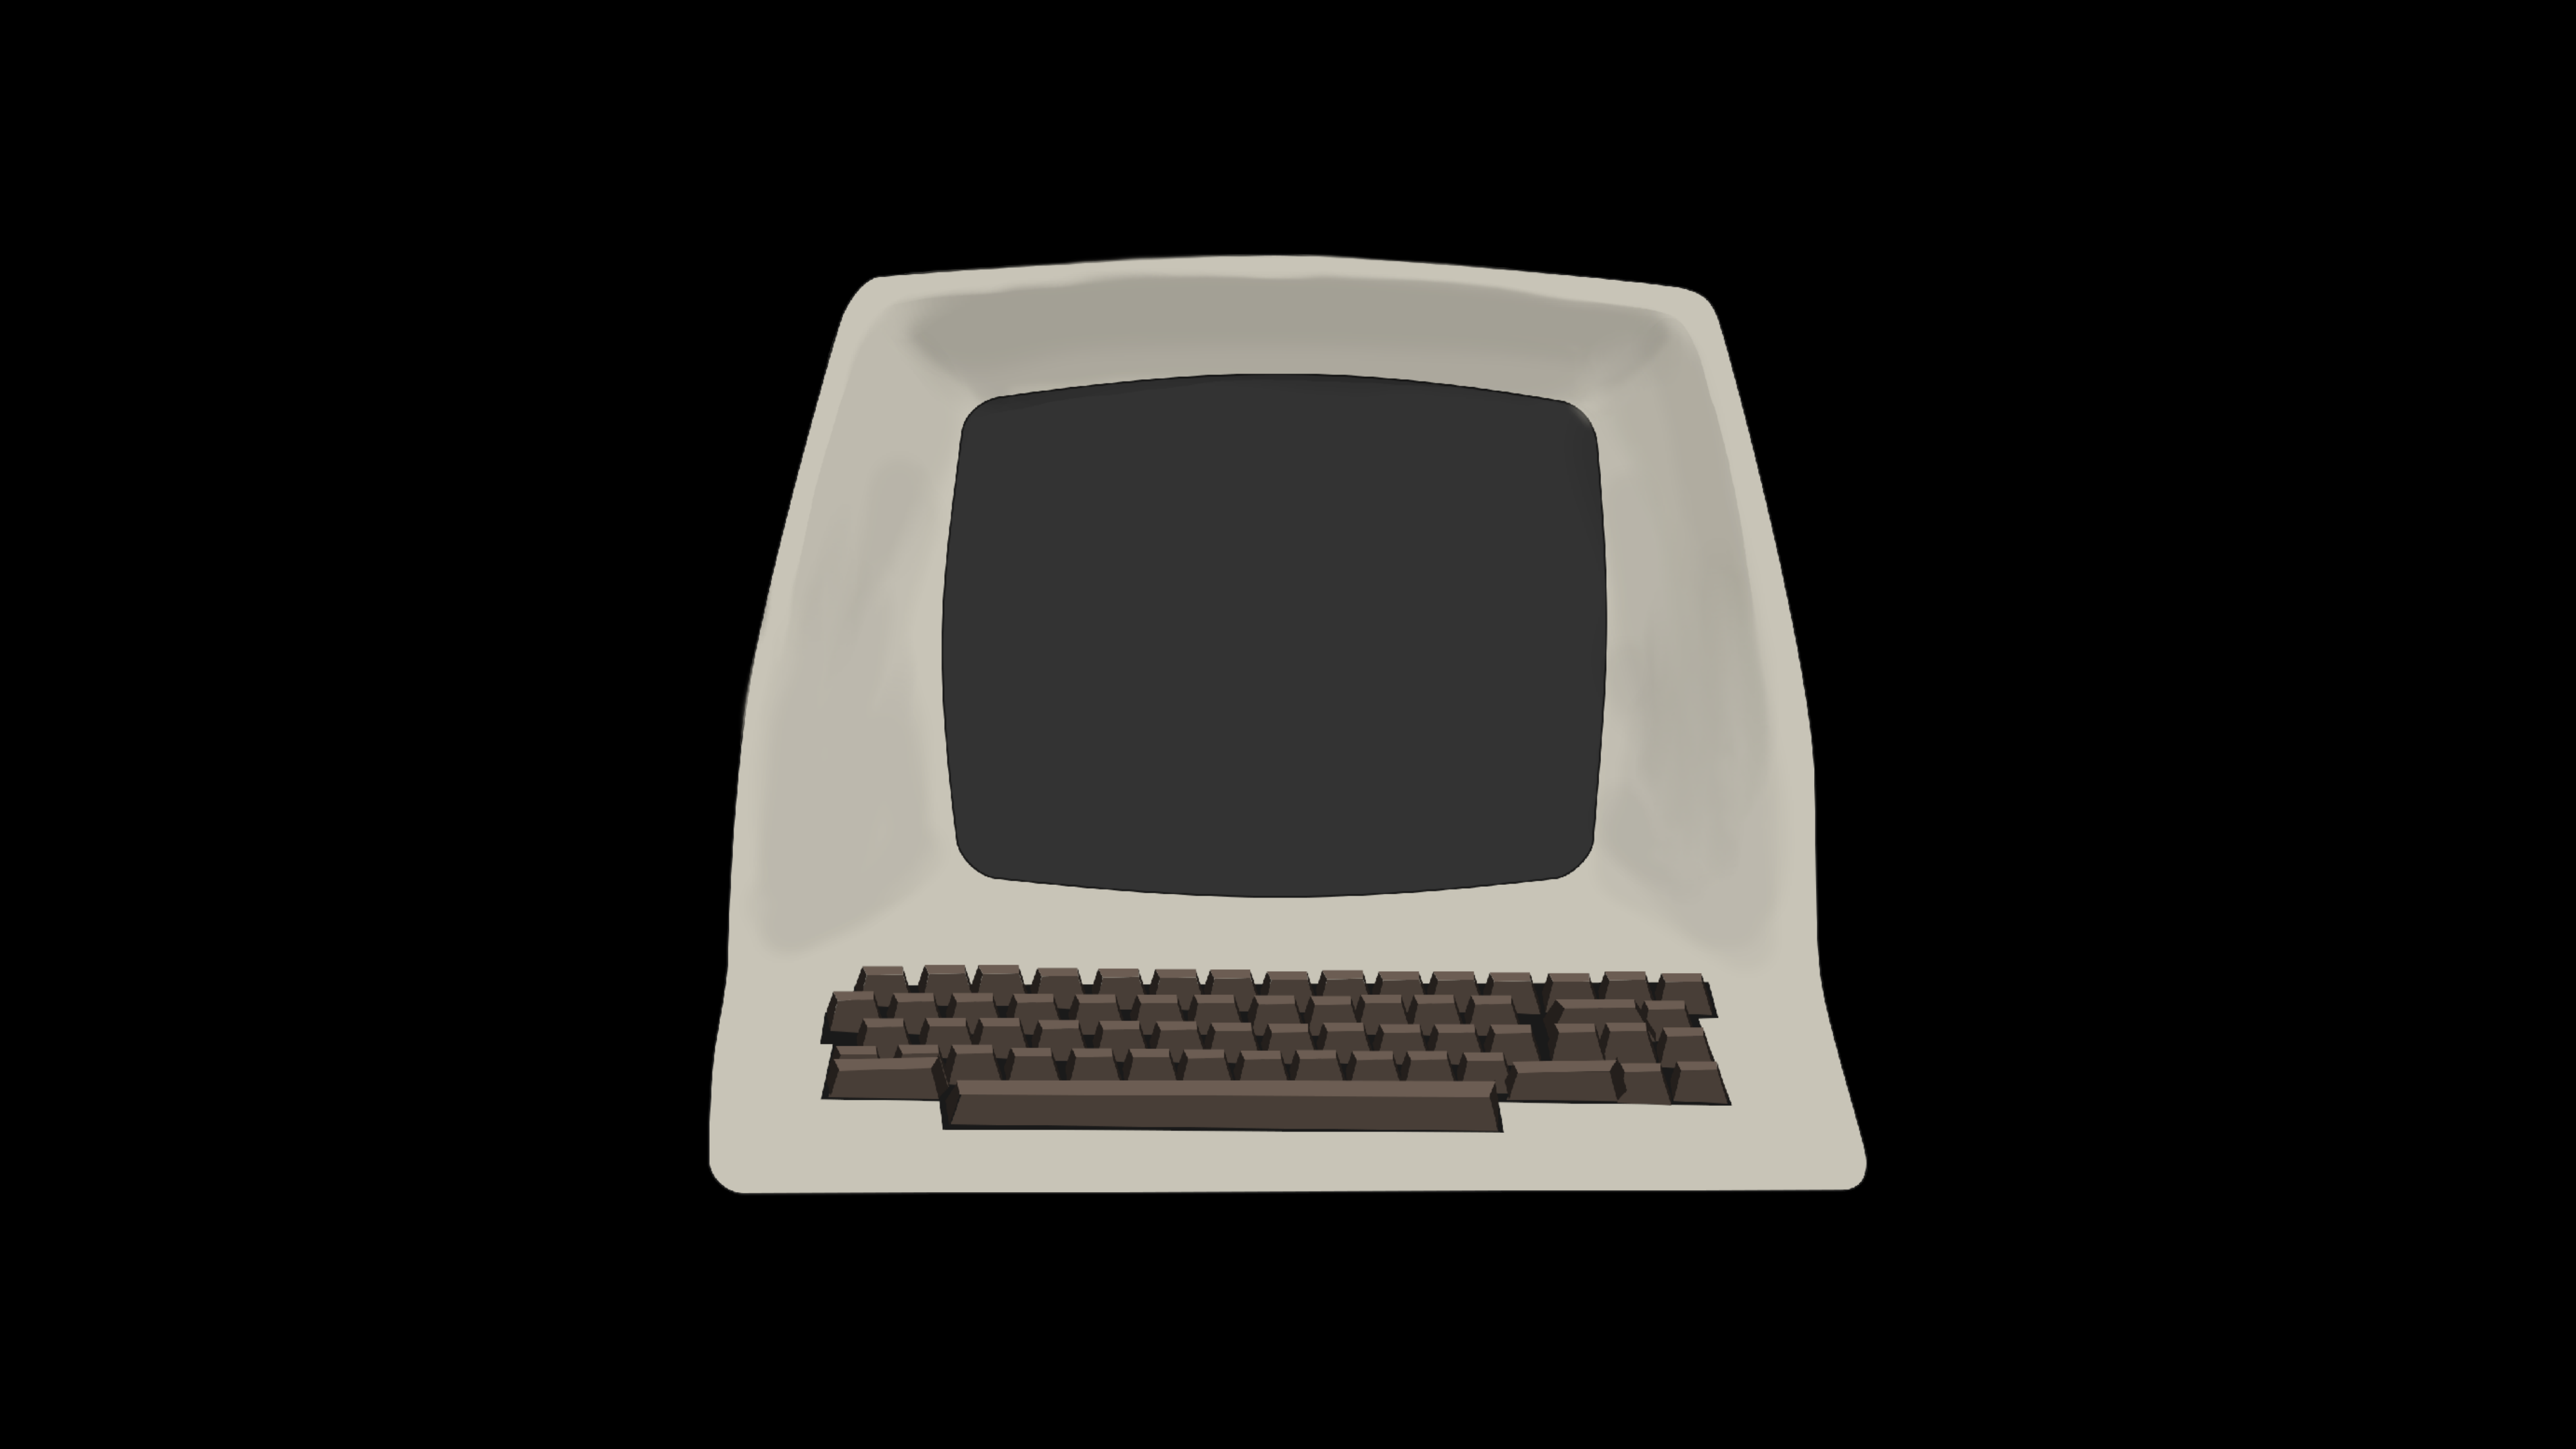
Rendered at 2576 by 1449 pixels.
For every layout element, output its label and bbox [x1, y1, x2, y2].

picture [708, 254, 1868, 1195]
